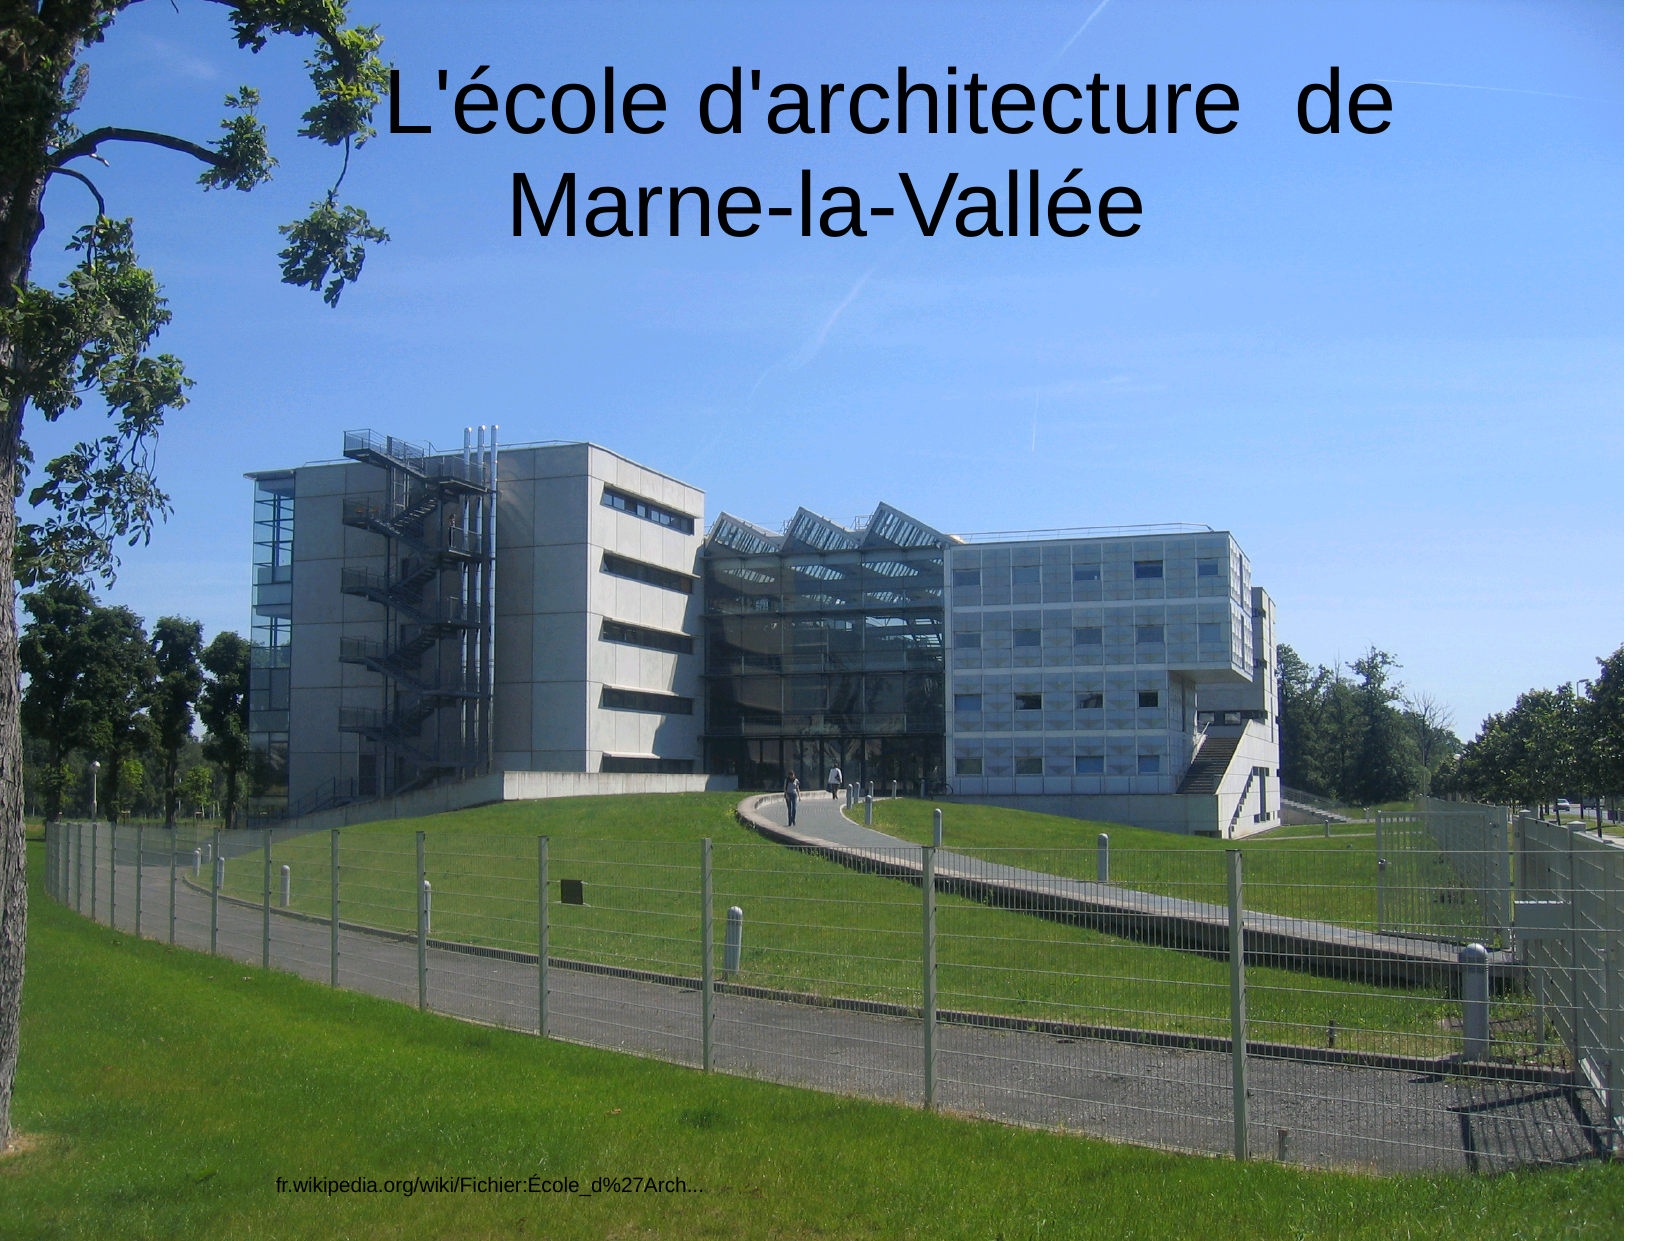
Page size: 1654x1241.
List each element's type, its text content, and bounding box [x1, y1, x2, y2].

picture [0, 0, 1624, 1241]
title L'école d'architecture de Marne-la-Vallée [82, 49, 1571, 257]
text_box fr.wikipedia.org/wiki/Fichier:École_d%27Arch... [250, 1151, 1063, 1209]
